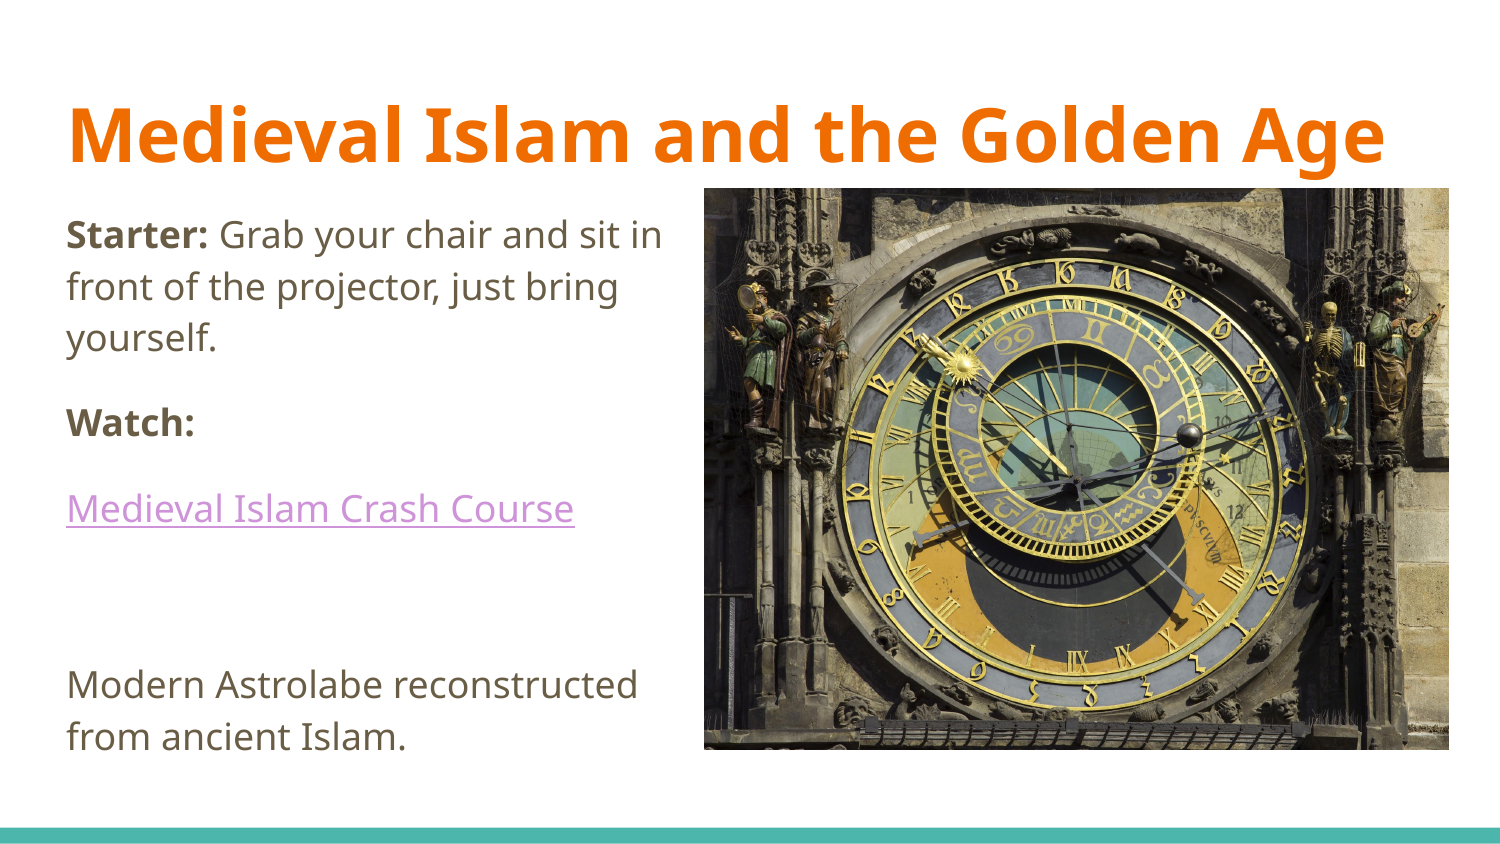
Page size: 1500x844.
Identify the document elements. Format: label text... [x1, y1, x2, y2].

list Starter: Grab your chair and sit in front of the projector, just bring yourself. Watch: Medieval Islam Crash Course Modern Astrolabe reconstructed from ancient Islam. [51, 189, 704, 750]
title Medieval Islam and the Golden Age [51, 72, 1449, 189]
picture [704, 188, 1449, 750]
